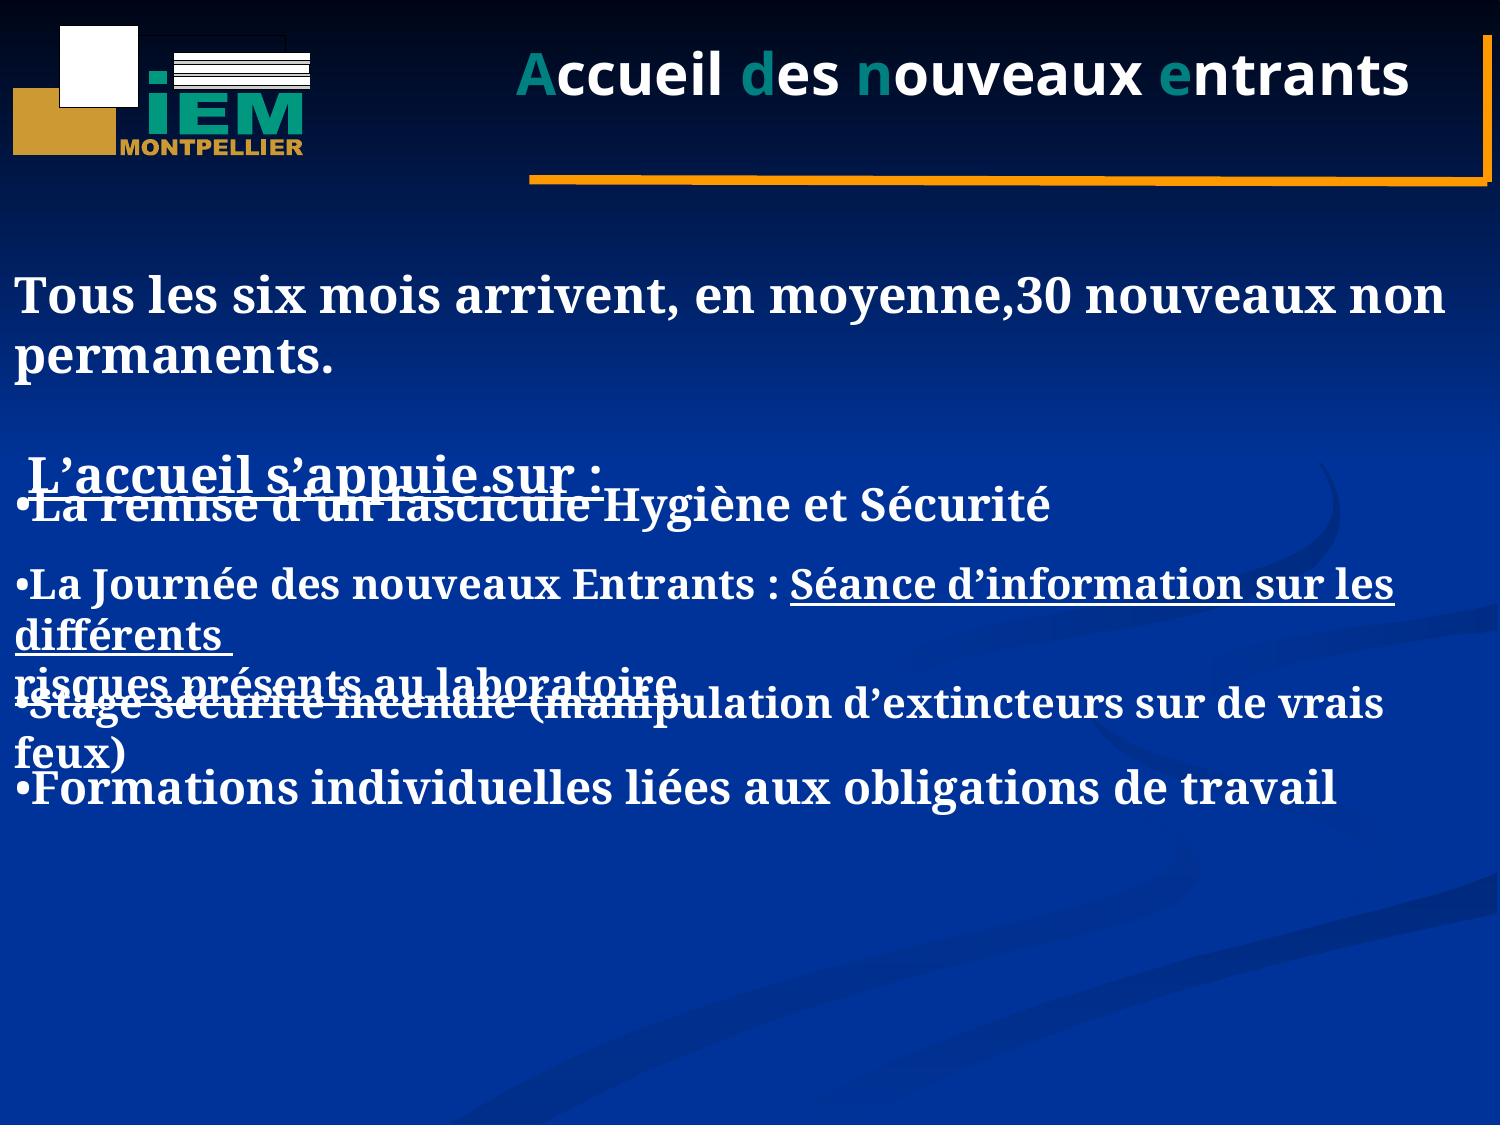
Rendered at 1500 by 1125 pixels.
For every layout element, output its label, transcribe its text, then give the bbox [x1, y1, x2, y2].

text_box Accueil des nouveaux entrants [332, 36, 1463, 199]
text_box La remise d’un fascicule Hygiène et Sécurité [0, 467, 1500, 539]
text_box Formations individuelles liées aux obligations de travail [0, 751, 1500, 822]
text_box Stage sécurité incendie (manipulation d’extincteurs sur de vrais feux) [0, 668, 1500, 751]
text_box Tous les six mois arrivent, en moyenne,30 nouveaux non permanents. L’accueil s’appuie sur : [0, 255, 1500, 467]
picture [12, 24, 310, 156]
text_box La Journée des nouveaux Entrants : Séance d’information sur les différents risques présents au laboratoire. [0, 550, 1500, 668]
